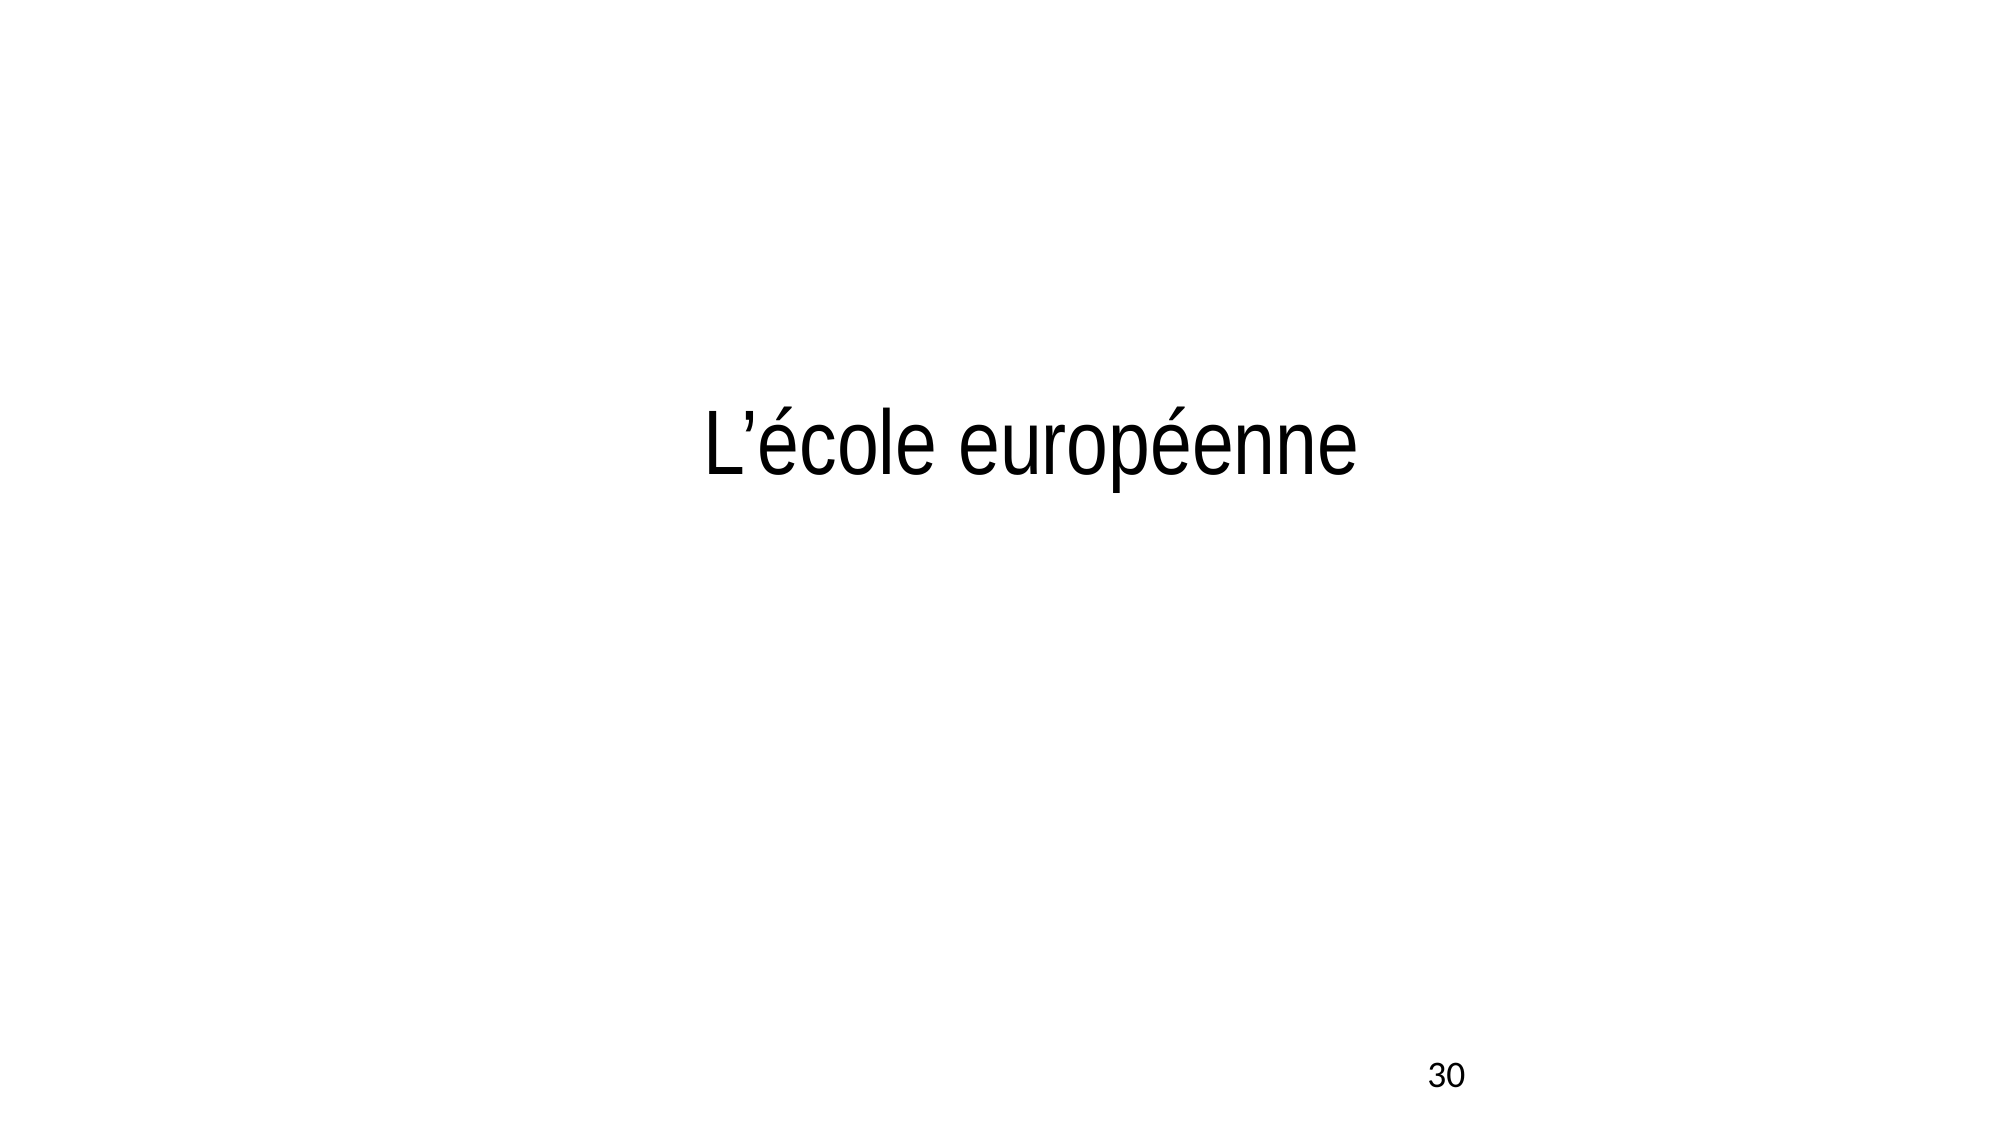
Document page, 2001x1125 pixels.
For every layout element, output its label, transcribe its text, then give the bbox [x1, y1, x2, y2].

title L’école européenne [169, 388, 1894, 606]
slide_number <numéro> [1412, 1042, 1863, 1103]
